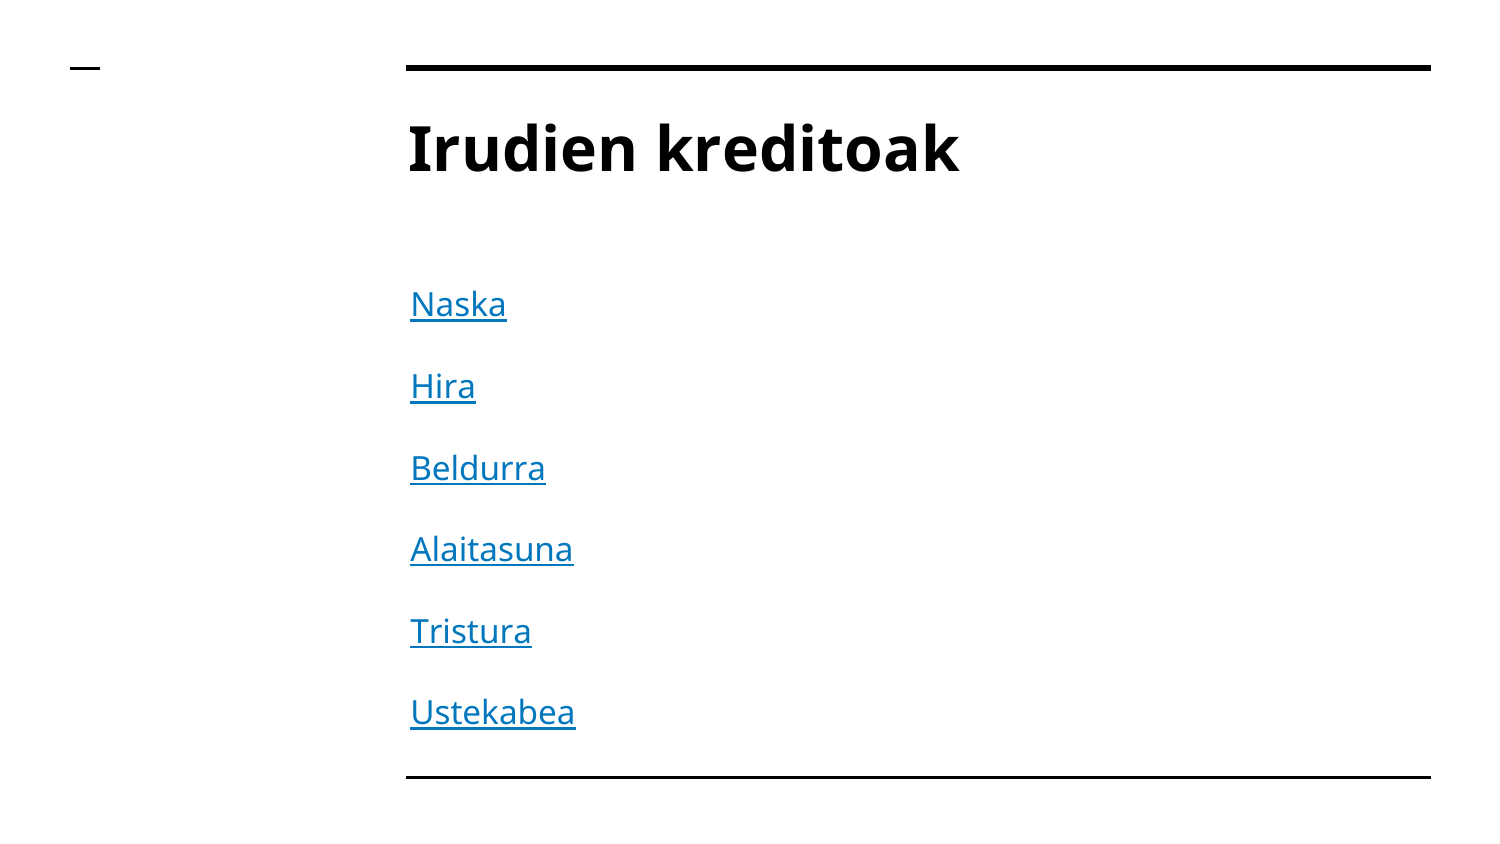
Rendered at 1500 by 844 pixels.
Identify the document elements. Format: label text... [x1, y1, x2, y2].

list Naska Hira Beldurra Alaitasuna Tristura Ustekabea [395, 261, 1433, 755]
title Irudien kreditoak [393, 94, 1431, 199]
